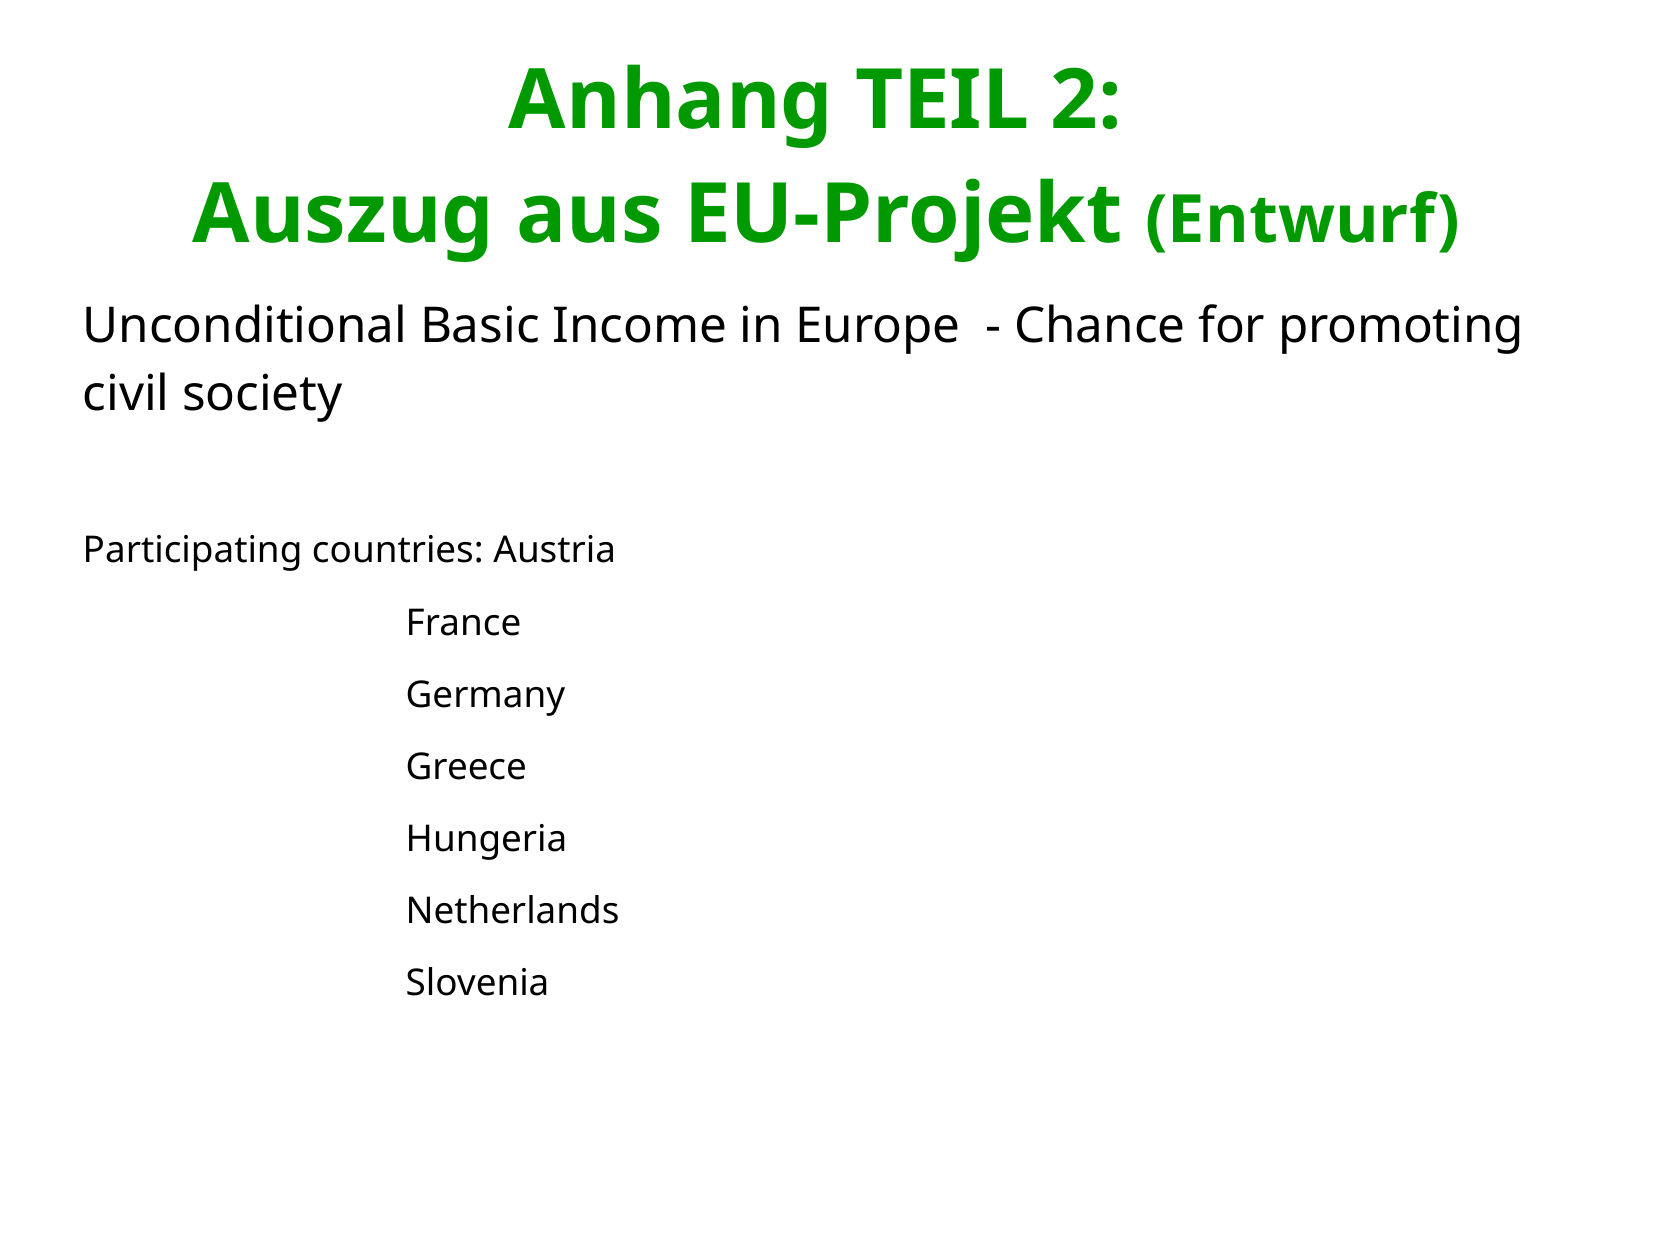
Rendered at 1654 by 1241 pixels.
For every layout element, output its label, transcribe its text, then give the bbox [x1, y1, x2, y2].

title Anhang TEIL 2: Auszug aus EU-Projekt (Entwurf) [82, 49, 1571, 257]
list Unconditional Basic Income in Europe - Chance for promoting civil society Participating countries: Austria France Germany Greece Hungeria Netherlands Slovenia [82, 290, 1571, 1010]
